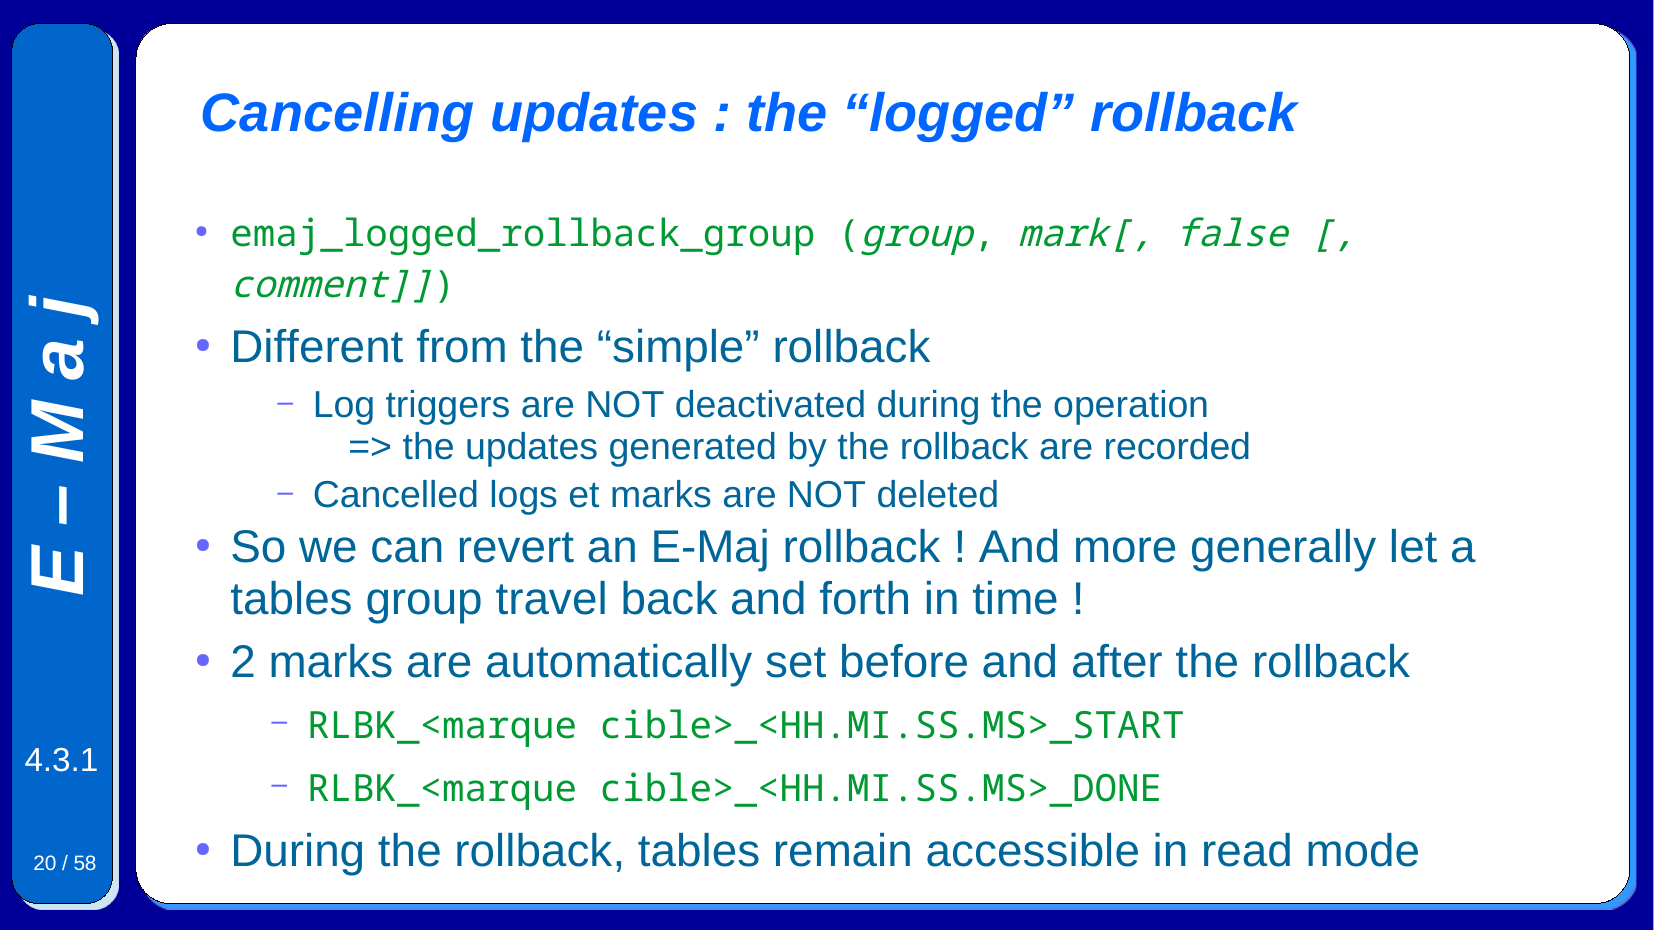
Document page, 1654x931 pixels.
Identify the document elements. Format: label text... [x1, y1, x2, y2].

list emaj_logged_rollback_group (group, mark[, false [, comment]]) Different from the “simple” rollback Log triggers are NOT deactivated during the operation => the updates generated by the rollback are recorded Cancelled logs et marks are NOT deleted So we can revert an E-Maj rollback ! And more generally let a tables group travel back and forth in time ! 2 marks are automatically set before and after the rollback RLBK_<marque cible>_<HH.MI.SS.MS>_START RLBK_<marque cible>_<HH.MI.SS.MS>_DONE During the rollback, tables remain accessible in read mode [177, 206, 1587, 846]
title Cancelling updates : the “logged” rollback [200, 34, 1575, 191]
